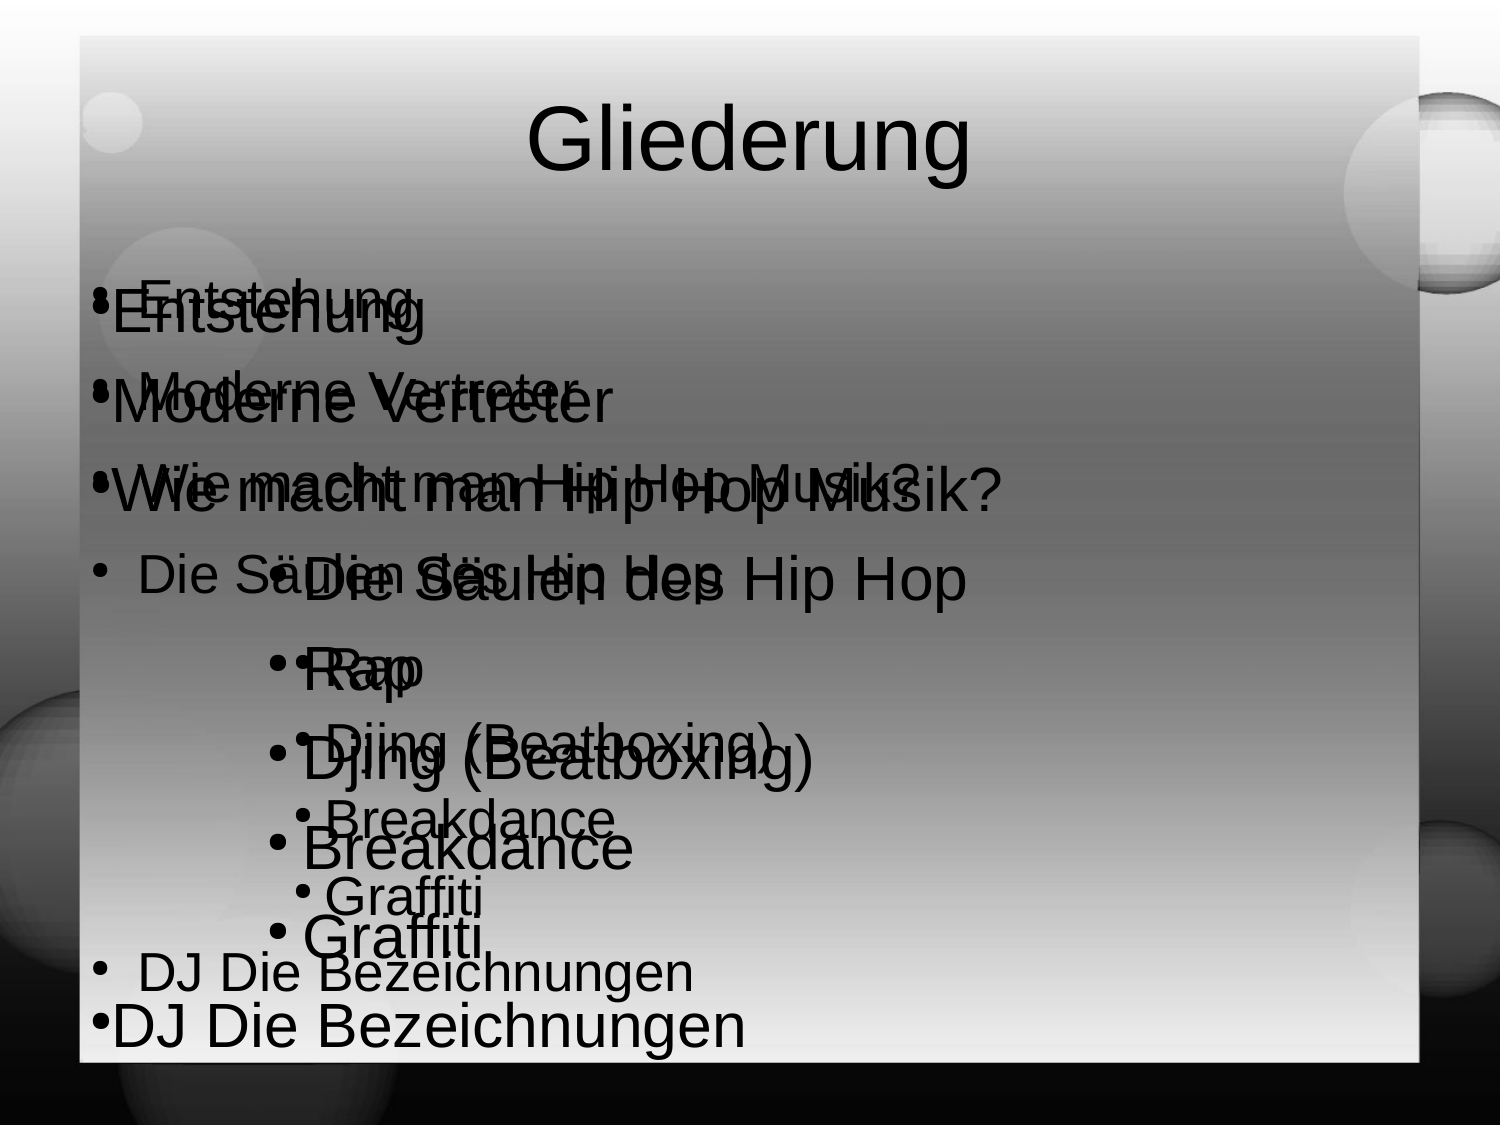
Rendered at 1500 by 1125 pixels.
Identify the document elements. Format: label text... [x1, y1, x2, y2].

text_box Entstehung Moderne Vertreter Wie macht man Hip Hop Musik? Die Säulen des Hip Hop Rap Djing (Beatboxing) Breakdance Graffiti DJ Die Bezeichnungen [75, 262, 1426, 1083]
title Gliederung [75, 44, 1425, 233]
list Entstehung Moderne Vertreter Wie macht man Hip Hop Musik? Die Säulen des Hip Hop Rap Djing (Beatboxing) Breakdance Graffiti DJ Die Bezeichnungen [75, 263, 1425, 1006]
picture [0, 0, 1500, 1125]
